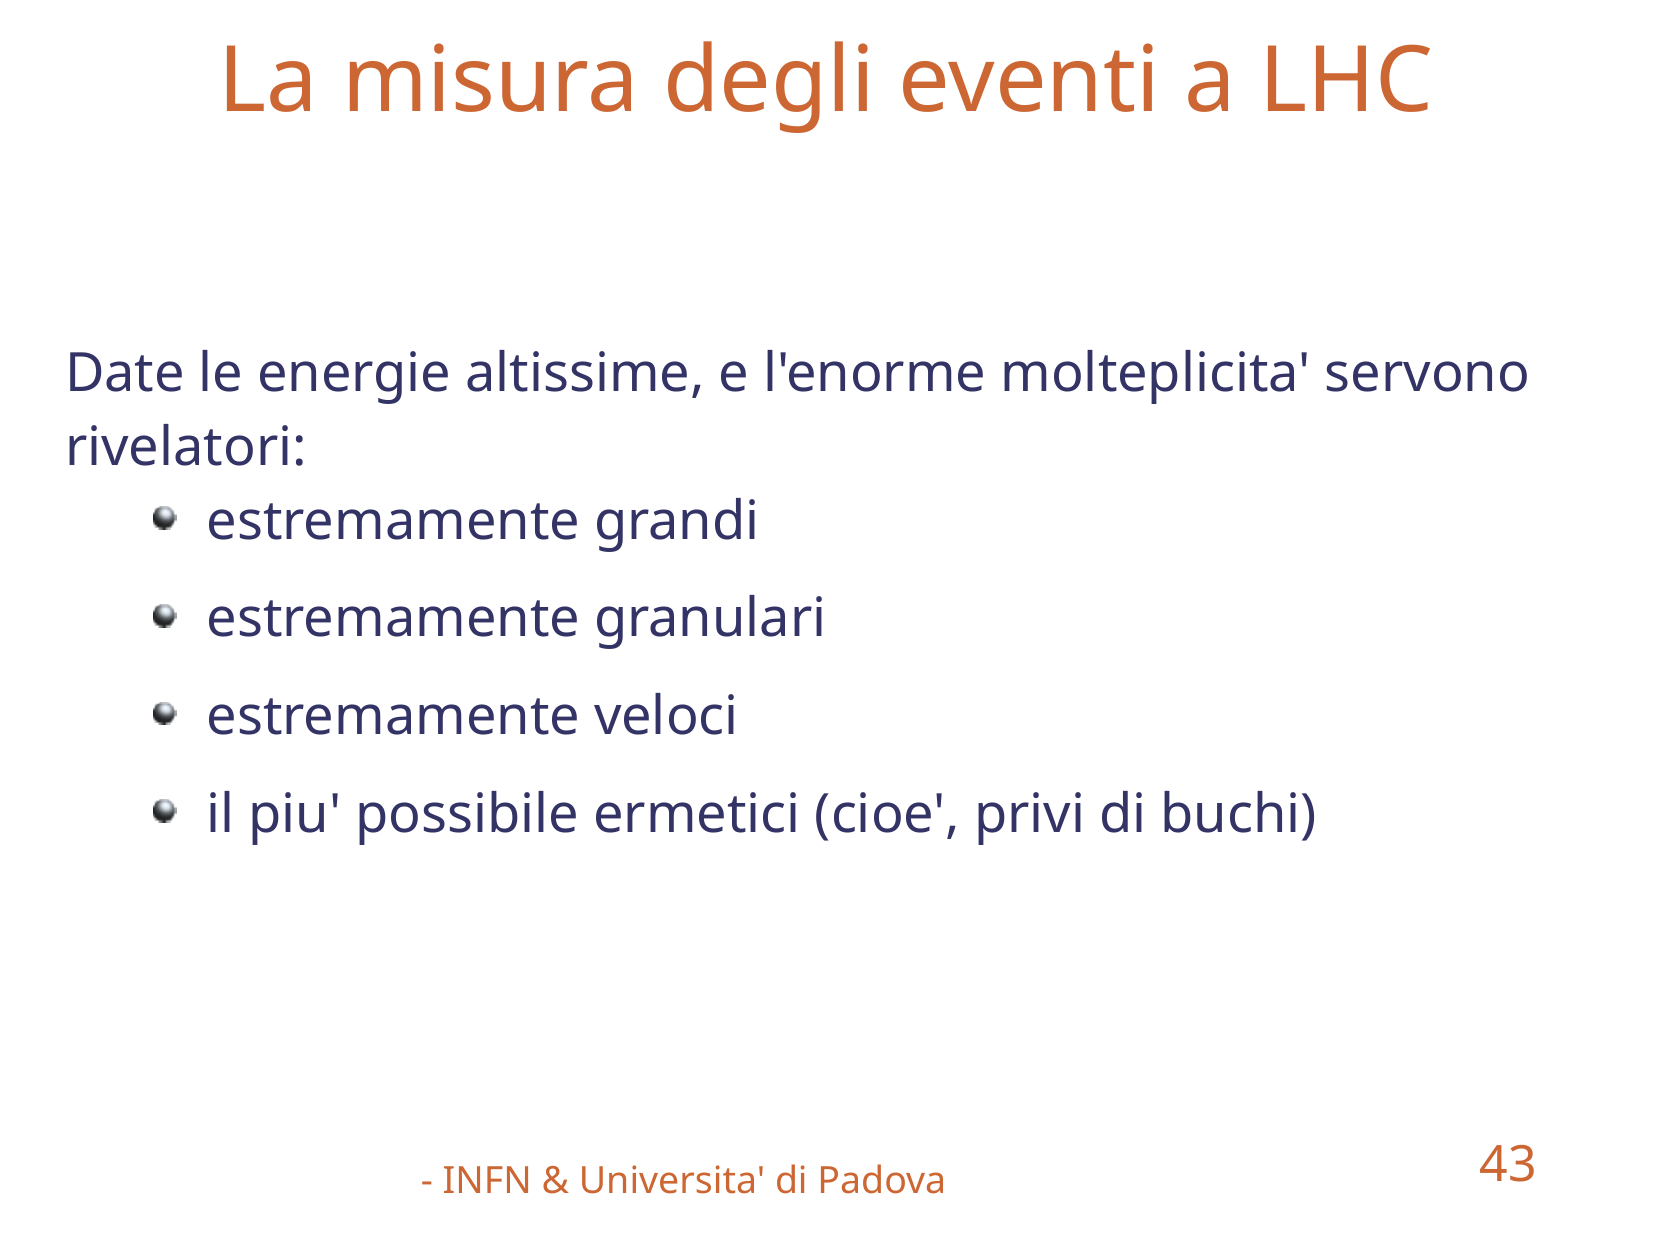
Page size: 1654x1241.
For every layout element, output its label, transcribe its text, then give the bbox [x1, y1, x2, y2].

title La misura degli eventi a LHC [82, 7, 1571, 145]
list Date le energie altissime, e l'enorme molteplicita' servono rivelatori: estremamente grandi estremamente granulari estremamente veloci il piu' possibile ermetici (cioe', privi di buchi) [64, 333, 1633, 907]
